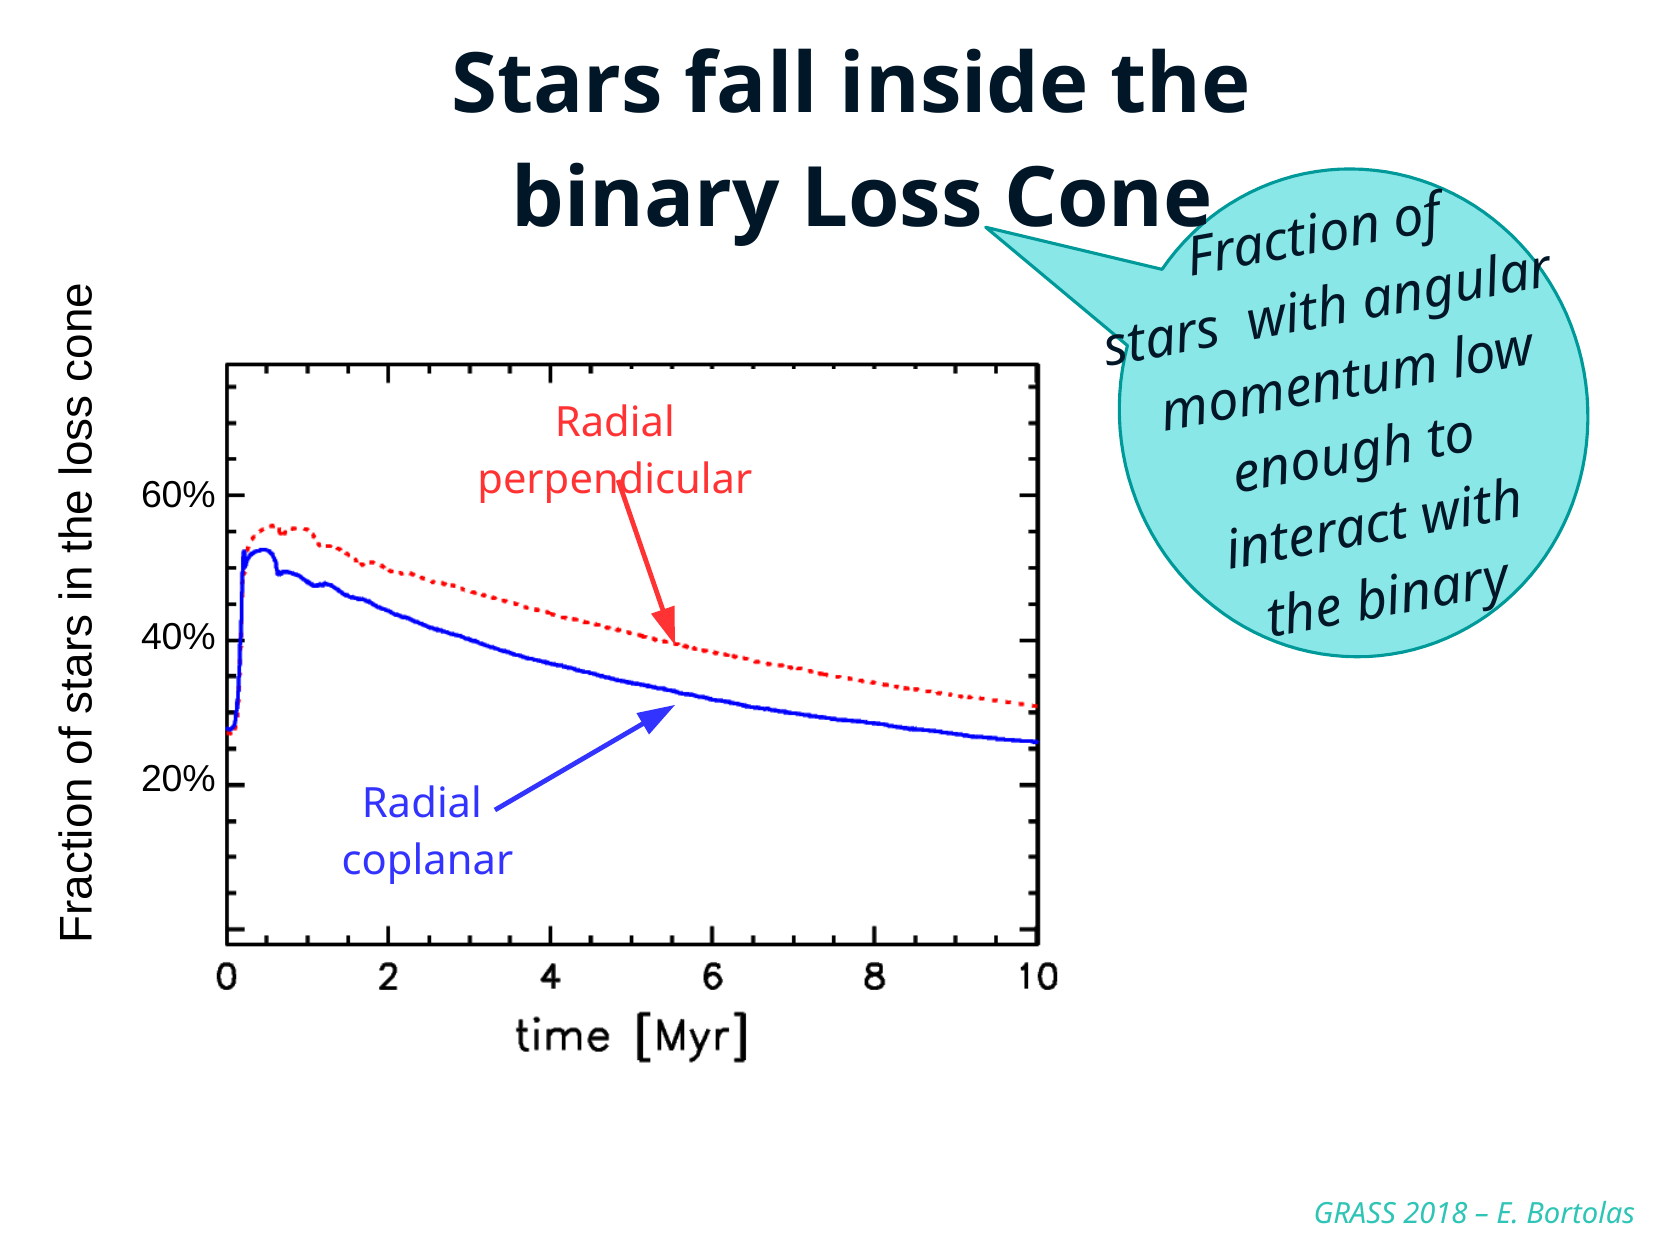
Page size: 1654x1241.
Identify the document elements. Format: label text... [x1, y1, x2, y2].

picture [75, 330, 1065, 1080]
text_box 40% [126, 608, 247, 666]
text_box Fraction of stars with angular momentum low enough to interact with the binary [997, 237, 1588, 657]
text_box Radial perpendicular [449, 384, 780, 540]
text_box 60% [126, 466, 247, 524]
text_box Radial coplanar [299, 765, 555, 874]
text_box Stars fall inside the binary Loss Cone [90, 16, 1636, 237]
text_box [611, 369, 1005, 631]
text_box 20% [126, 750, 247, 807]
text_box Fraction of stars in the loss cone [42, 78, 226, 959]
text_box GRASS 2018 – E. Bortolas [1155, 1185, 1651, 1241]
